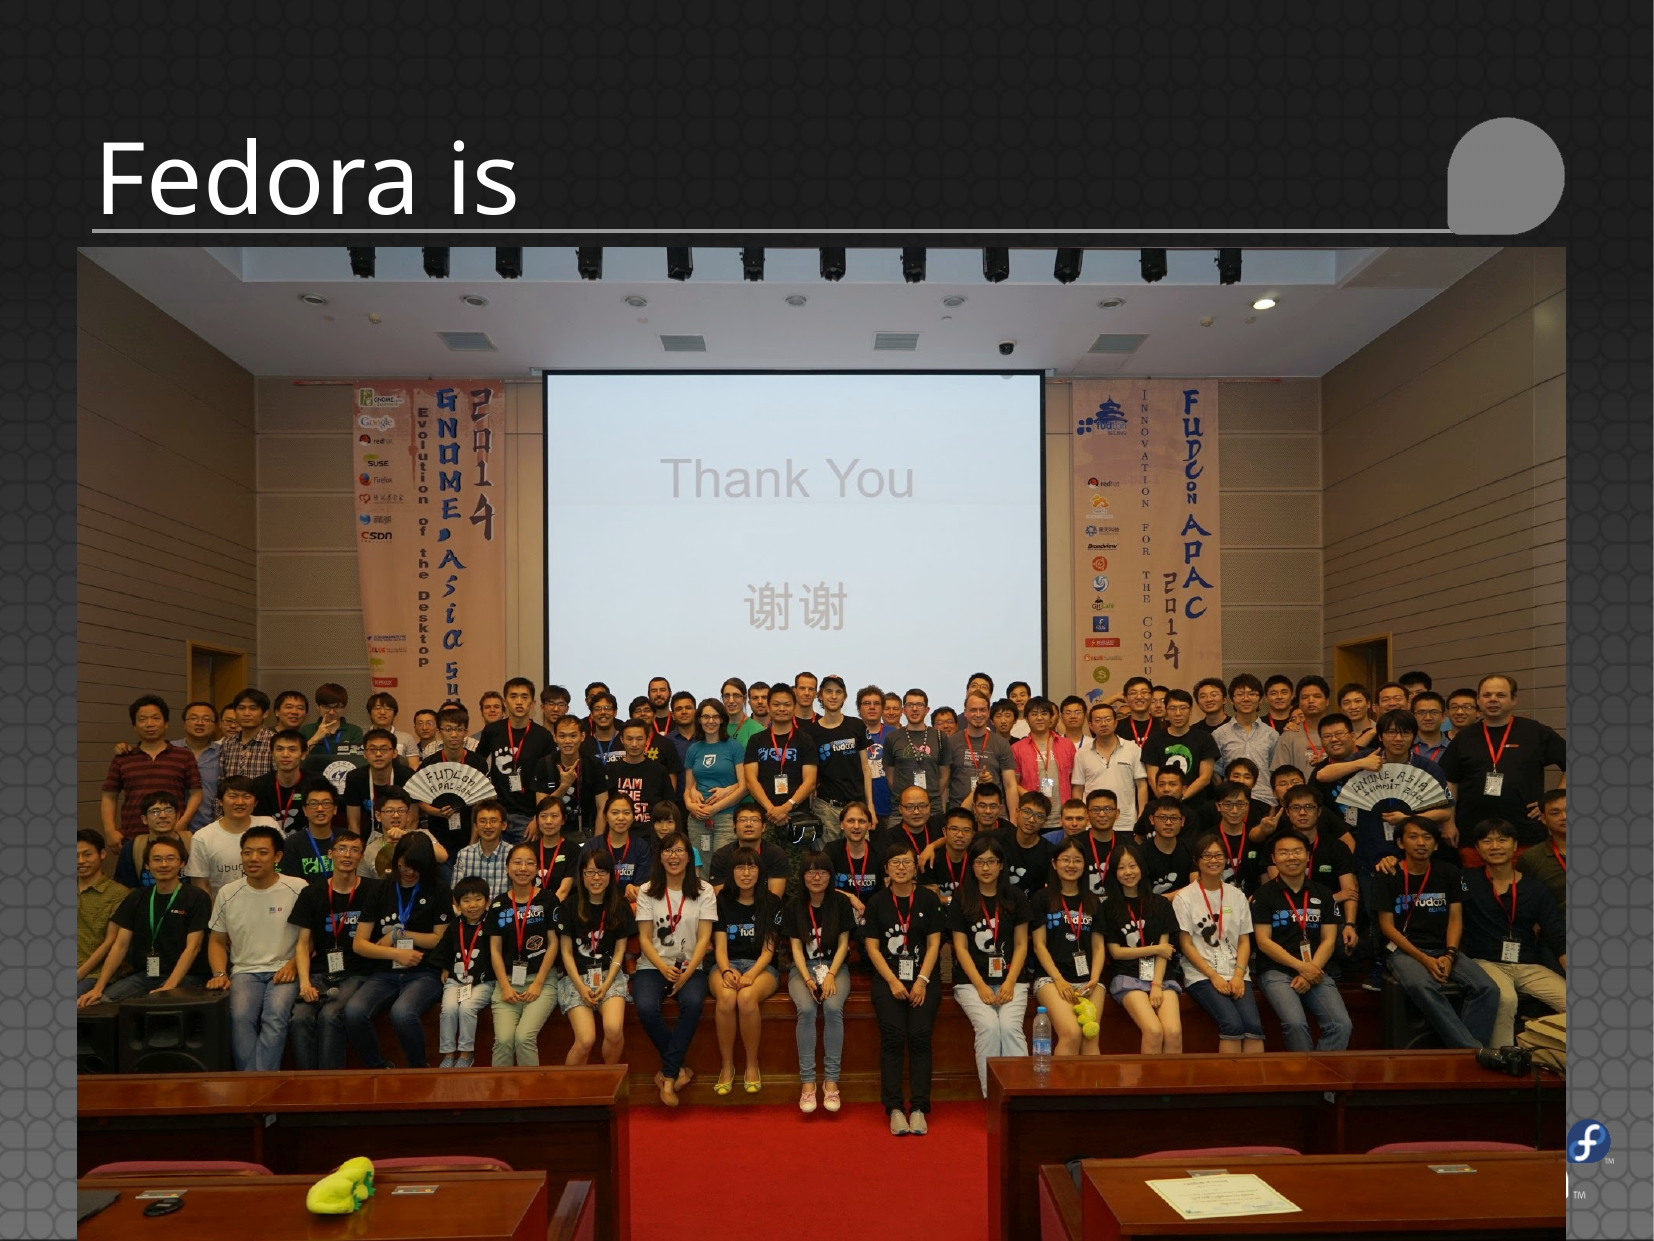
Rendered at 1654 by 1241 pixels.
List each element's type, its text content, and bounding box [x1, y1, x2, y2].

picture [0, 0, 1654, 1241]
title Fedora is [94, 100, 1427, 247]
